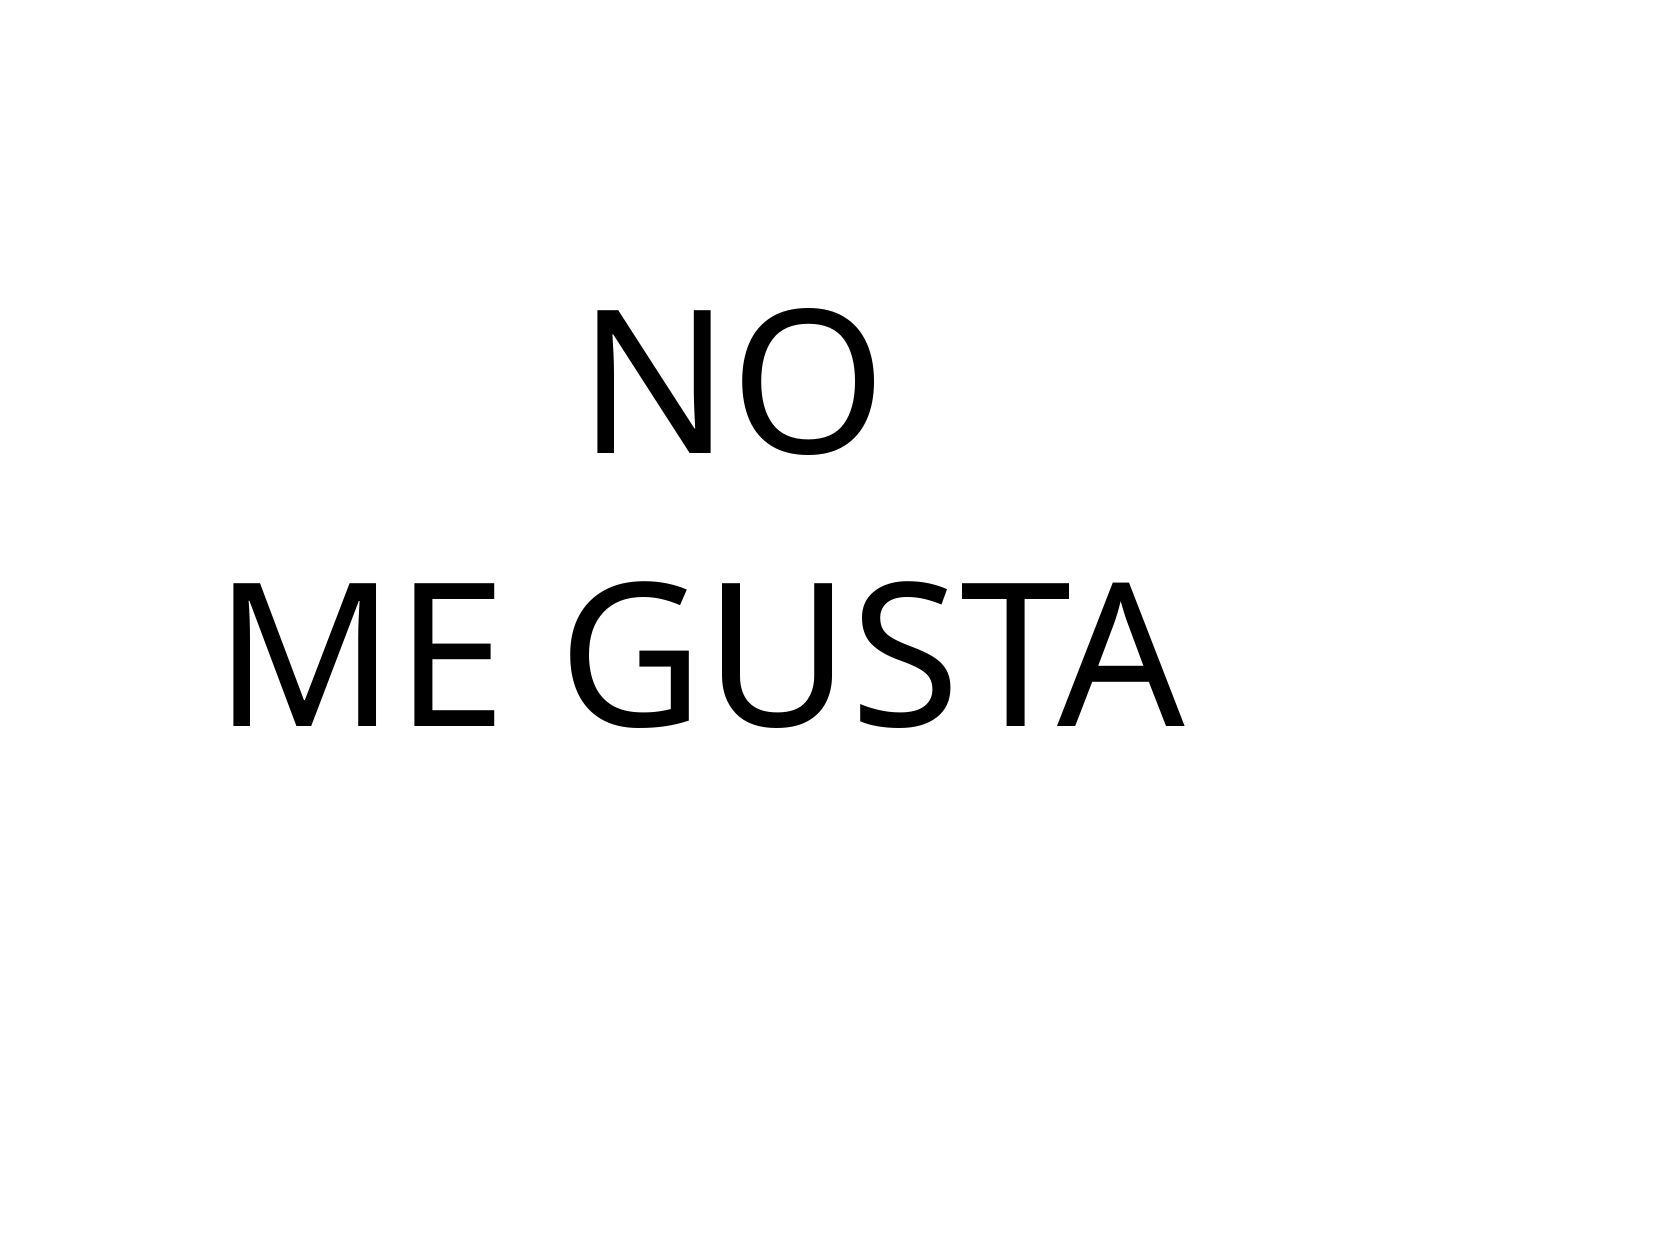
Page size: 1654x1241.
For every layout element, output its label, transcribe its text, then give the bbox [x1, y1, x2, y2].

text_box NO ME GUSTA [147, 232, 1654, 768]
